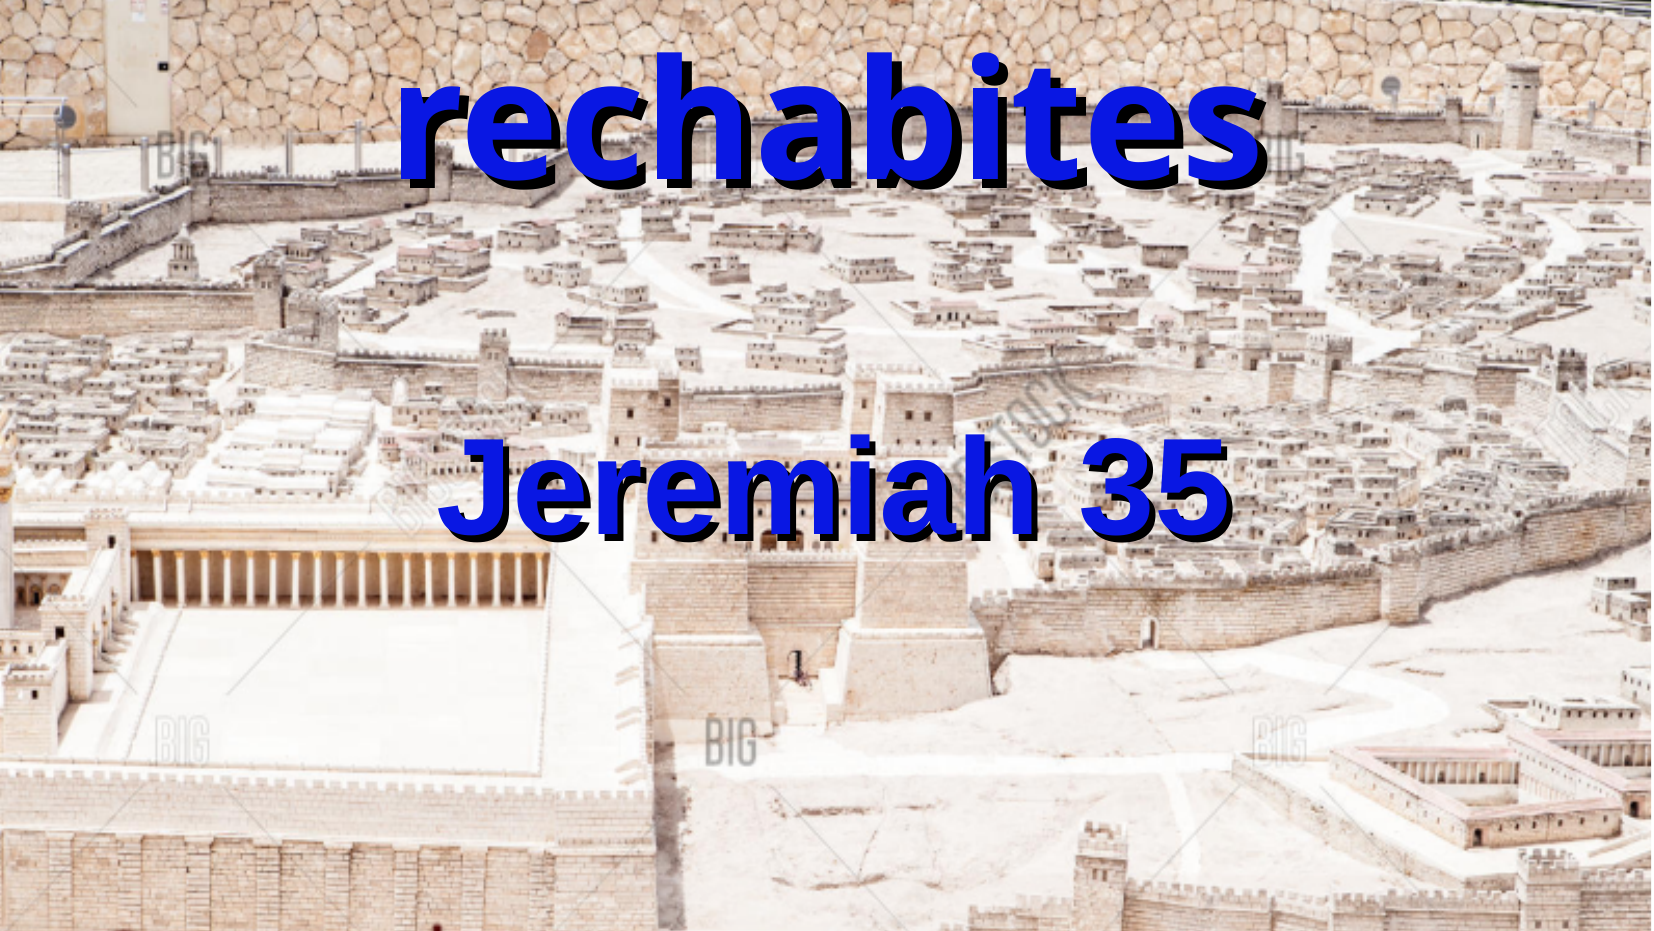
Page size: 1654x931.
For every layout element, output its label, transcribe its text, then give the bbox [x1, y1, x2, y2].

picture [0, 0, 1652, 931]
subtitle Jeremiah 35 [90, 217, 1579, 758]
title rechabites [82, 22, 1571, 208]
